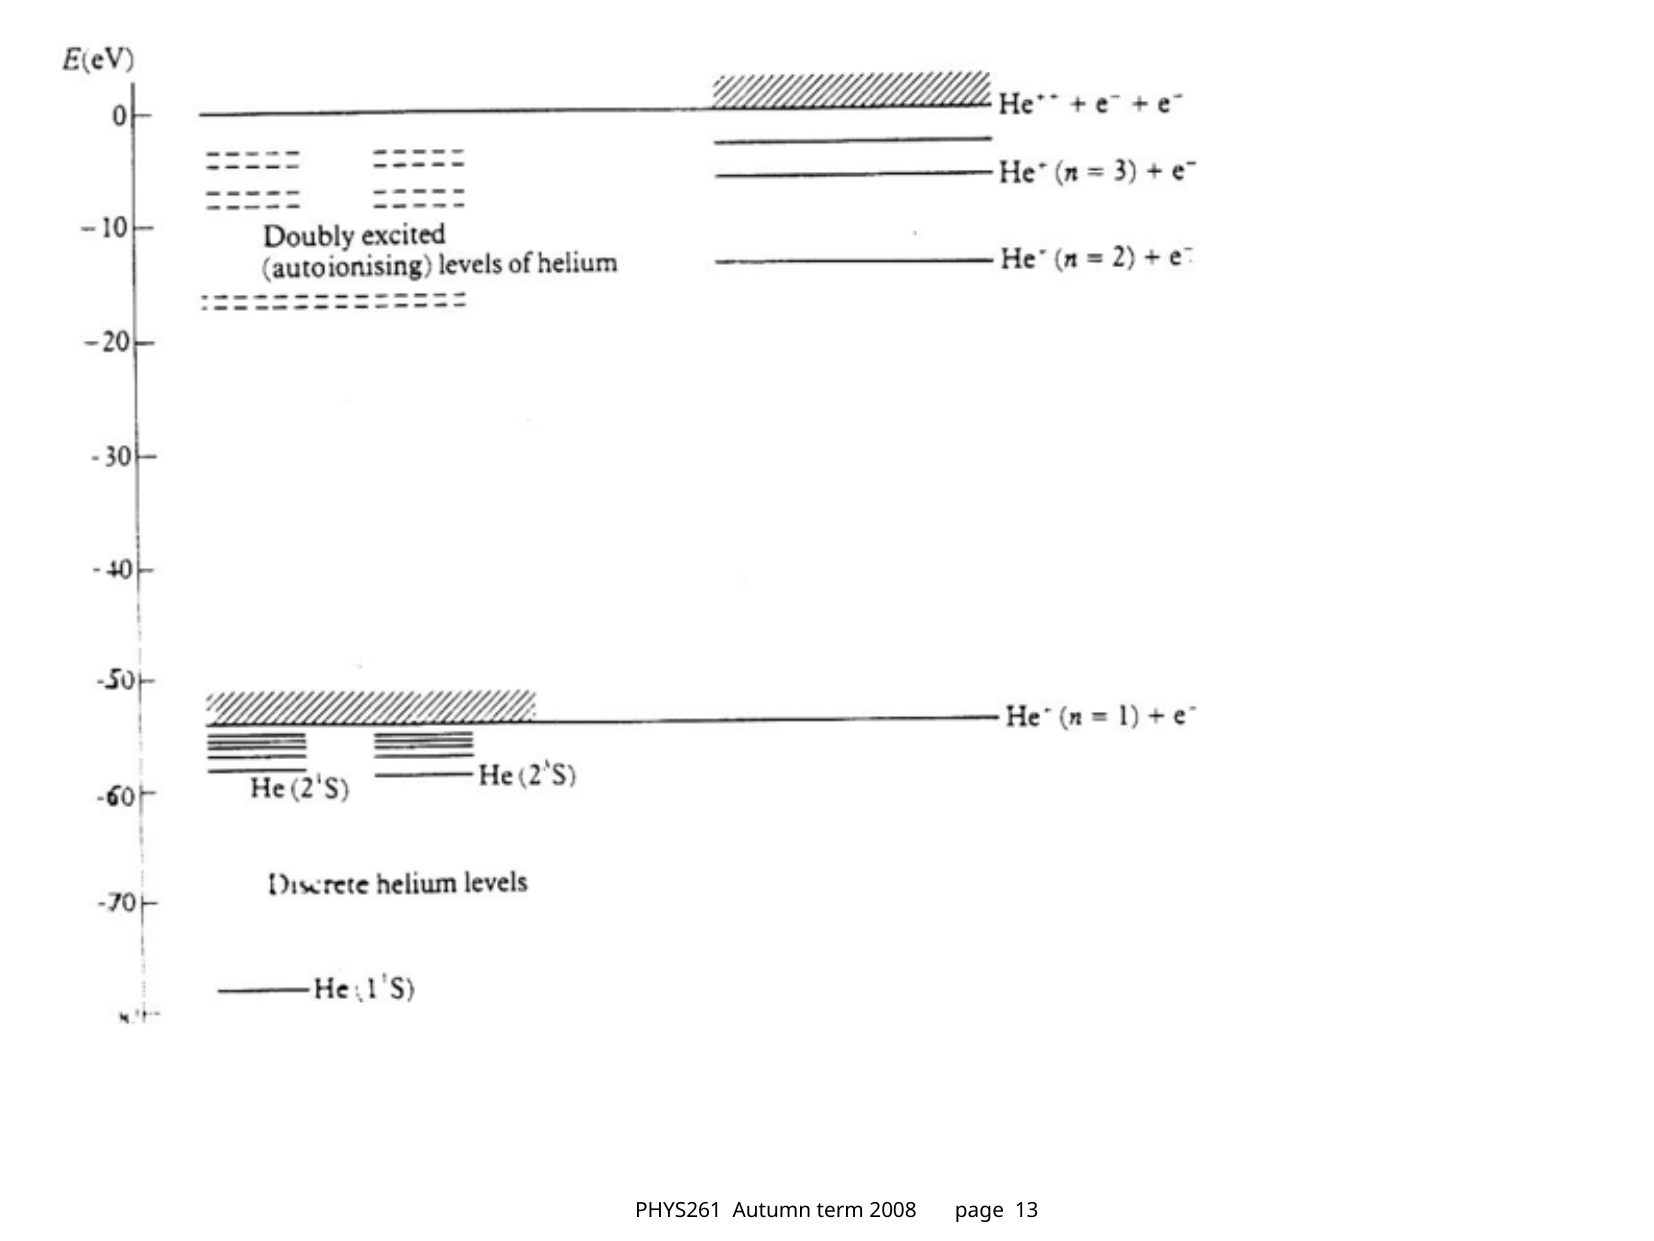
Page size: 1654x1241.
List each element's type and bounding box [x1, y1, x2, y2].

picture [48, 25, 1263, 1174]
